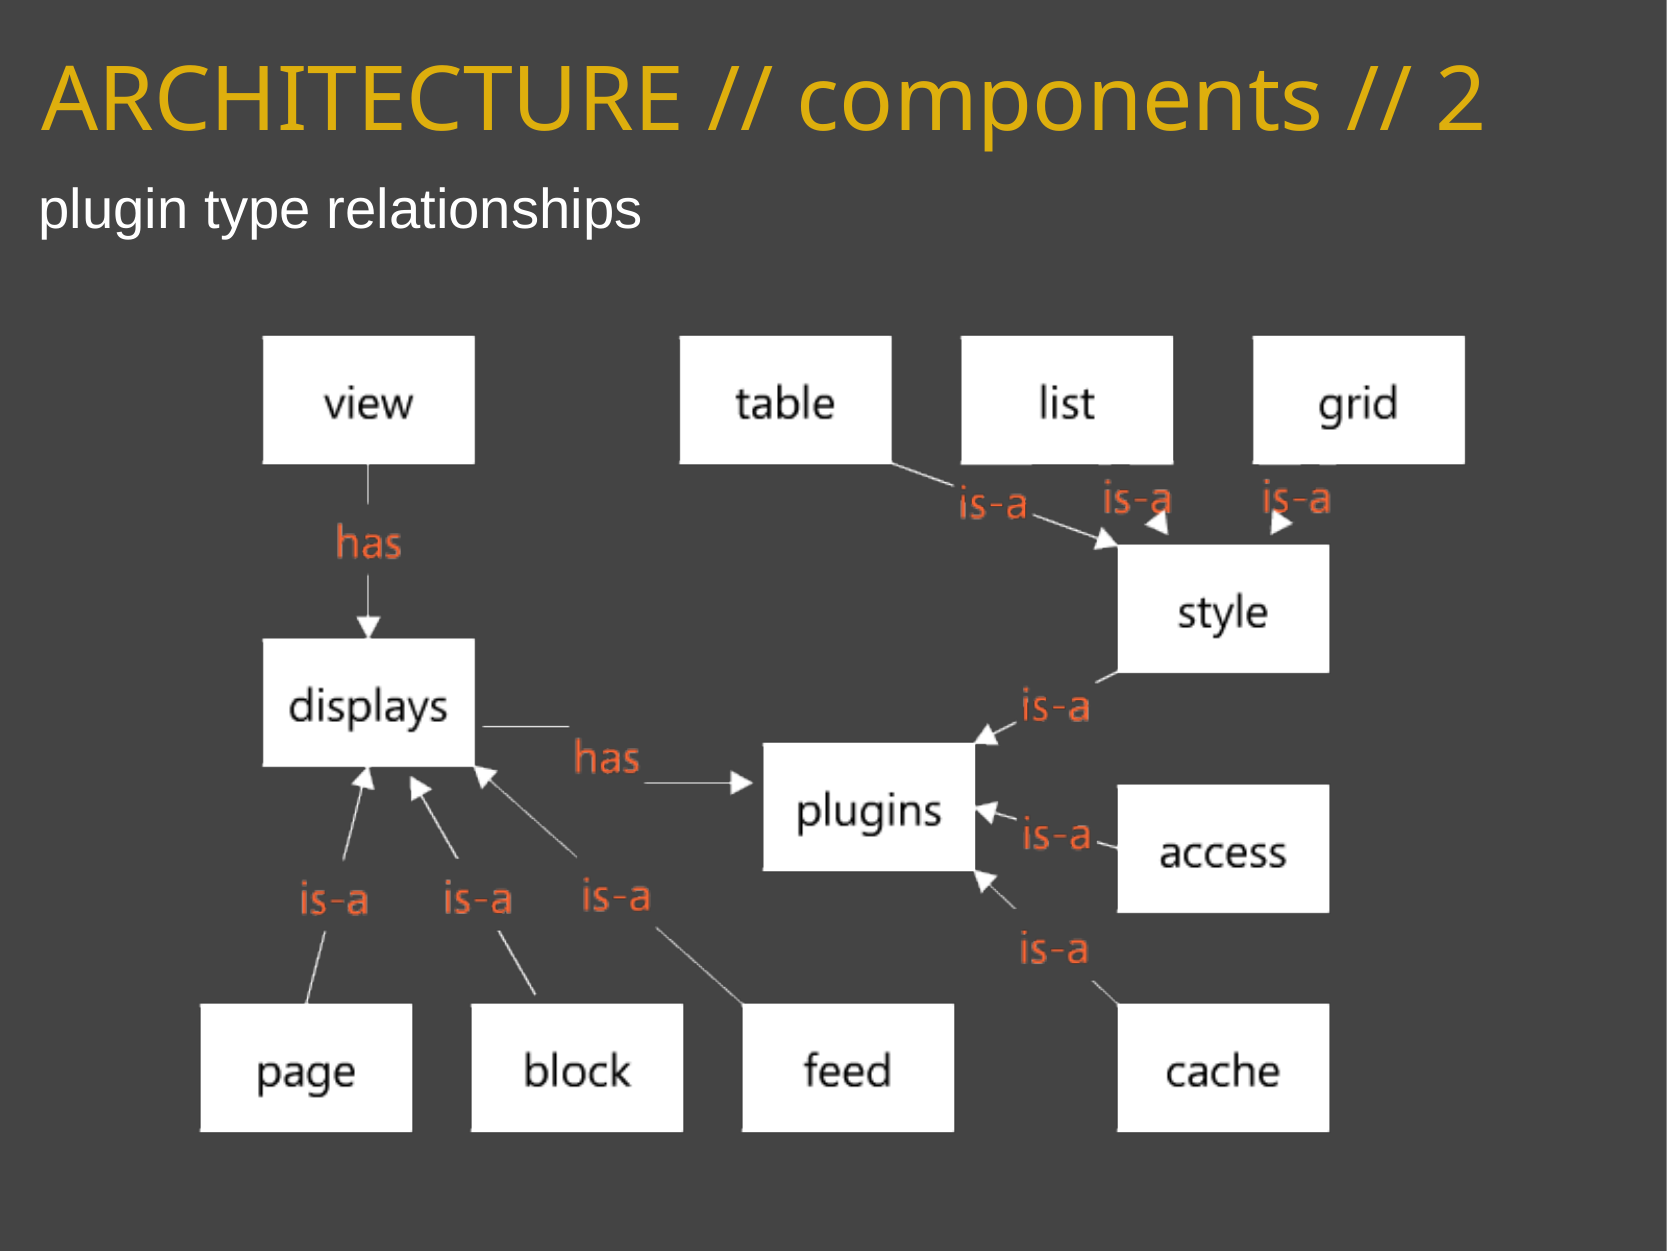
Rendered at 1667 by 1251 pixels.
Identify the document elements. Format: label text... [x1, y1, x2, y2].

title ARCHITECTURE // components // 2 [41, 48, 1628, 178]
picture [0, 0, 1667, 1251]
list plugin type relationships [38, 177, 1625, 1078]
